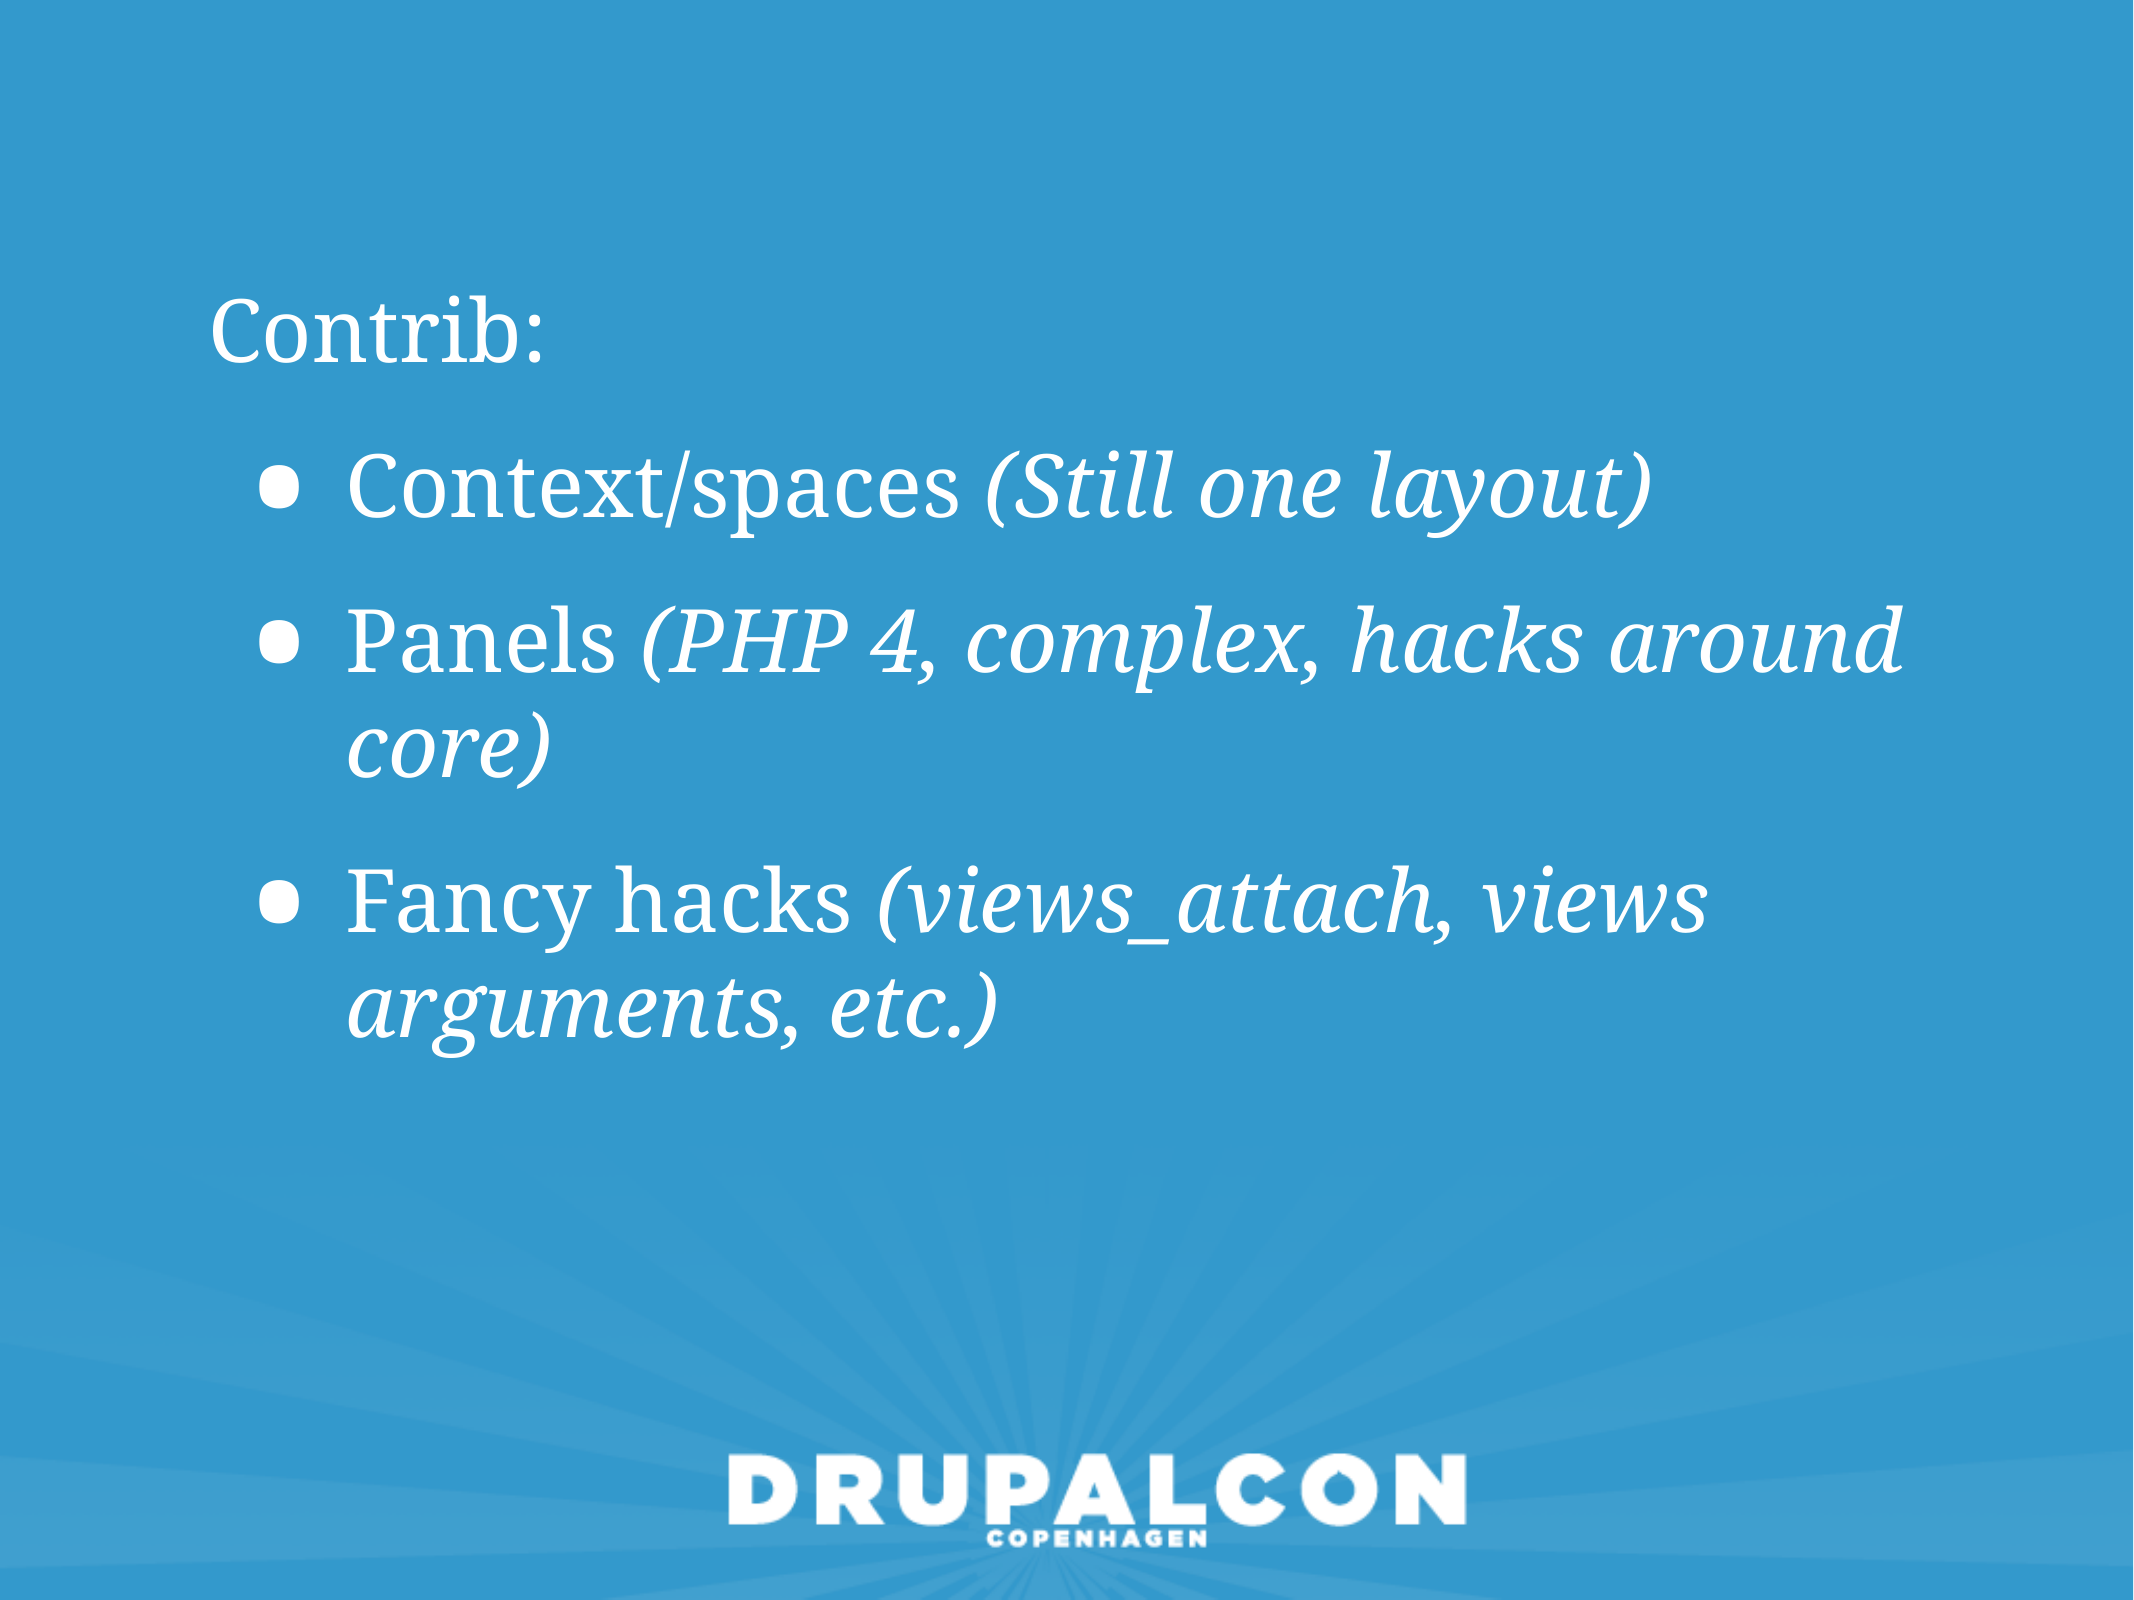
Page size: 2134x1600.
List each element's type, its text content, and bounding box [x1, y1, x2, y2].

subtitle Contrib: Context/spaces (Still one layout) Panels (PHP 4, complex, hacks around core) Fancy hacks (views_attach, views arguments, etc.) [208, 30, 1925, 1300]
picture [0, 0, 2134, 1600]
